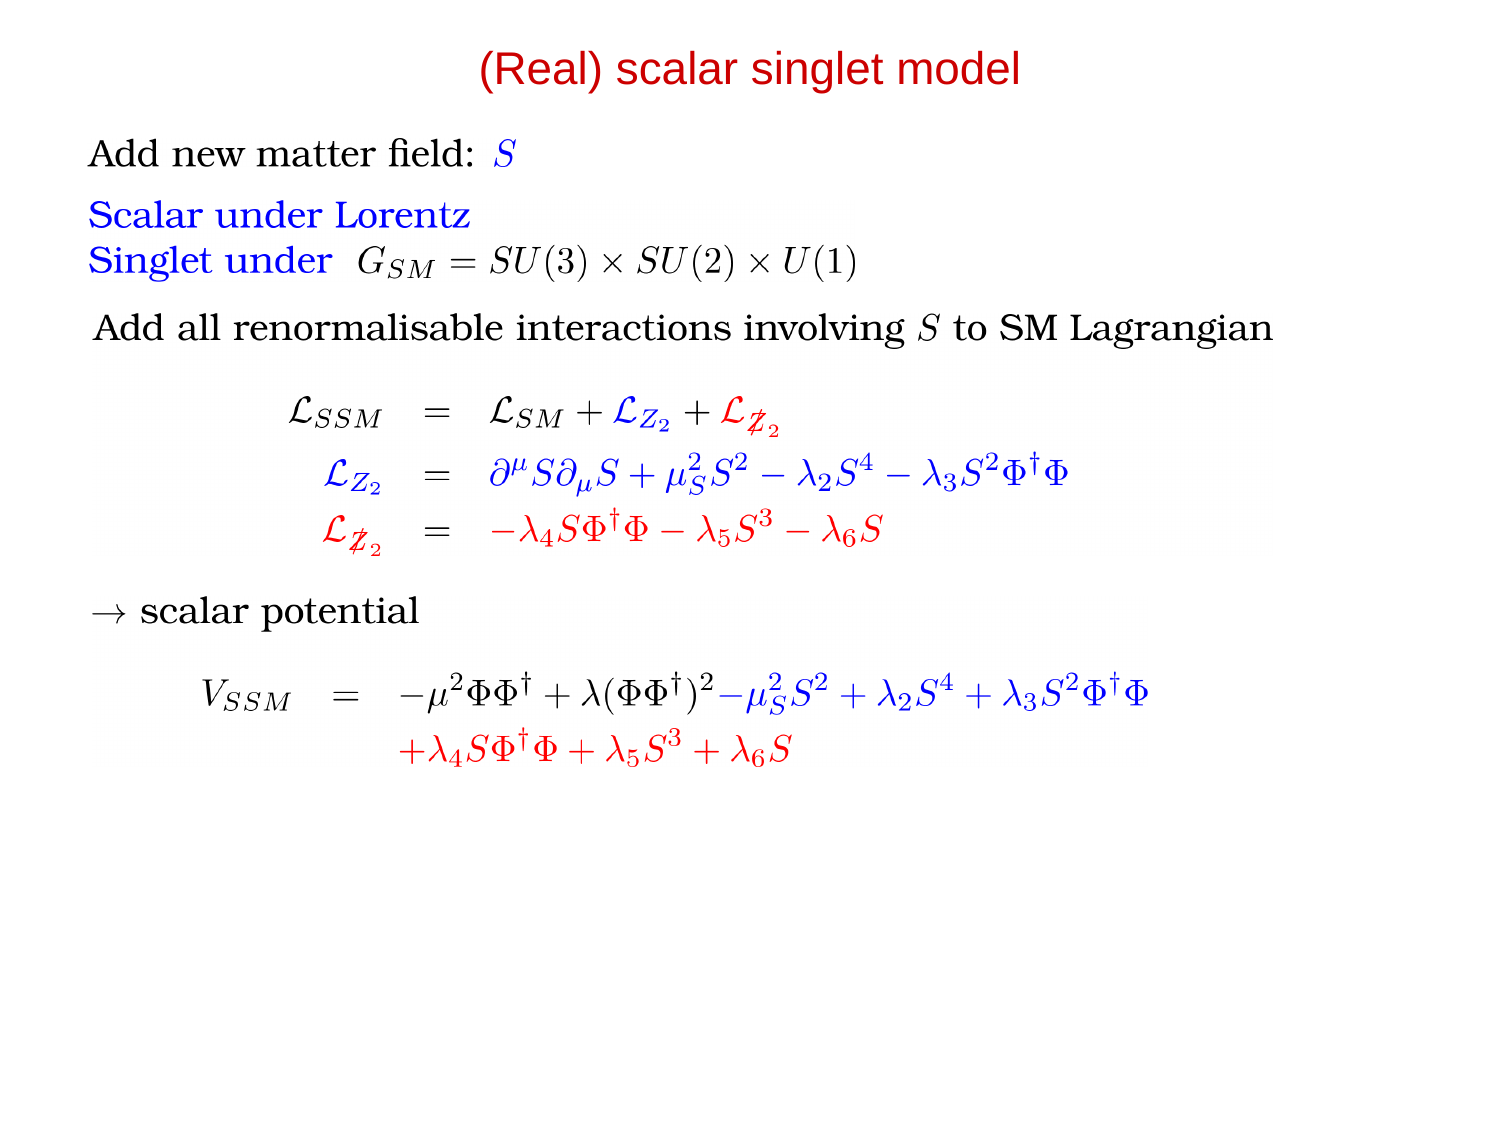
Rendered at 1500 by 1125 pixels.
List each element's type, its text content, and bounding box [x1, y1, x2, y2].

picture [89, 200, 855, 282]
picture [92, 313, 1273, 556]
picture [92, 596, 1148, 767]
picture [87, 138, 516, 167]
text_box (Real) scalar singlet model [23, 35, 1477, 116]
